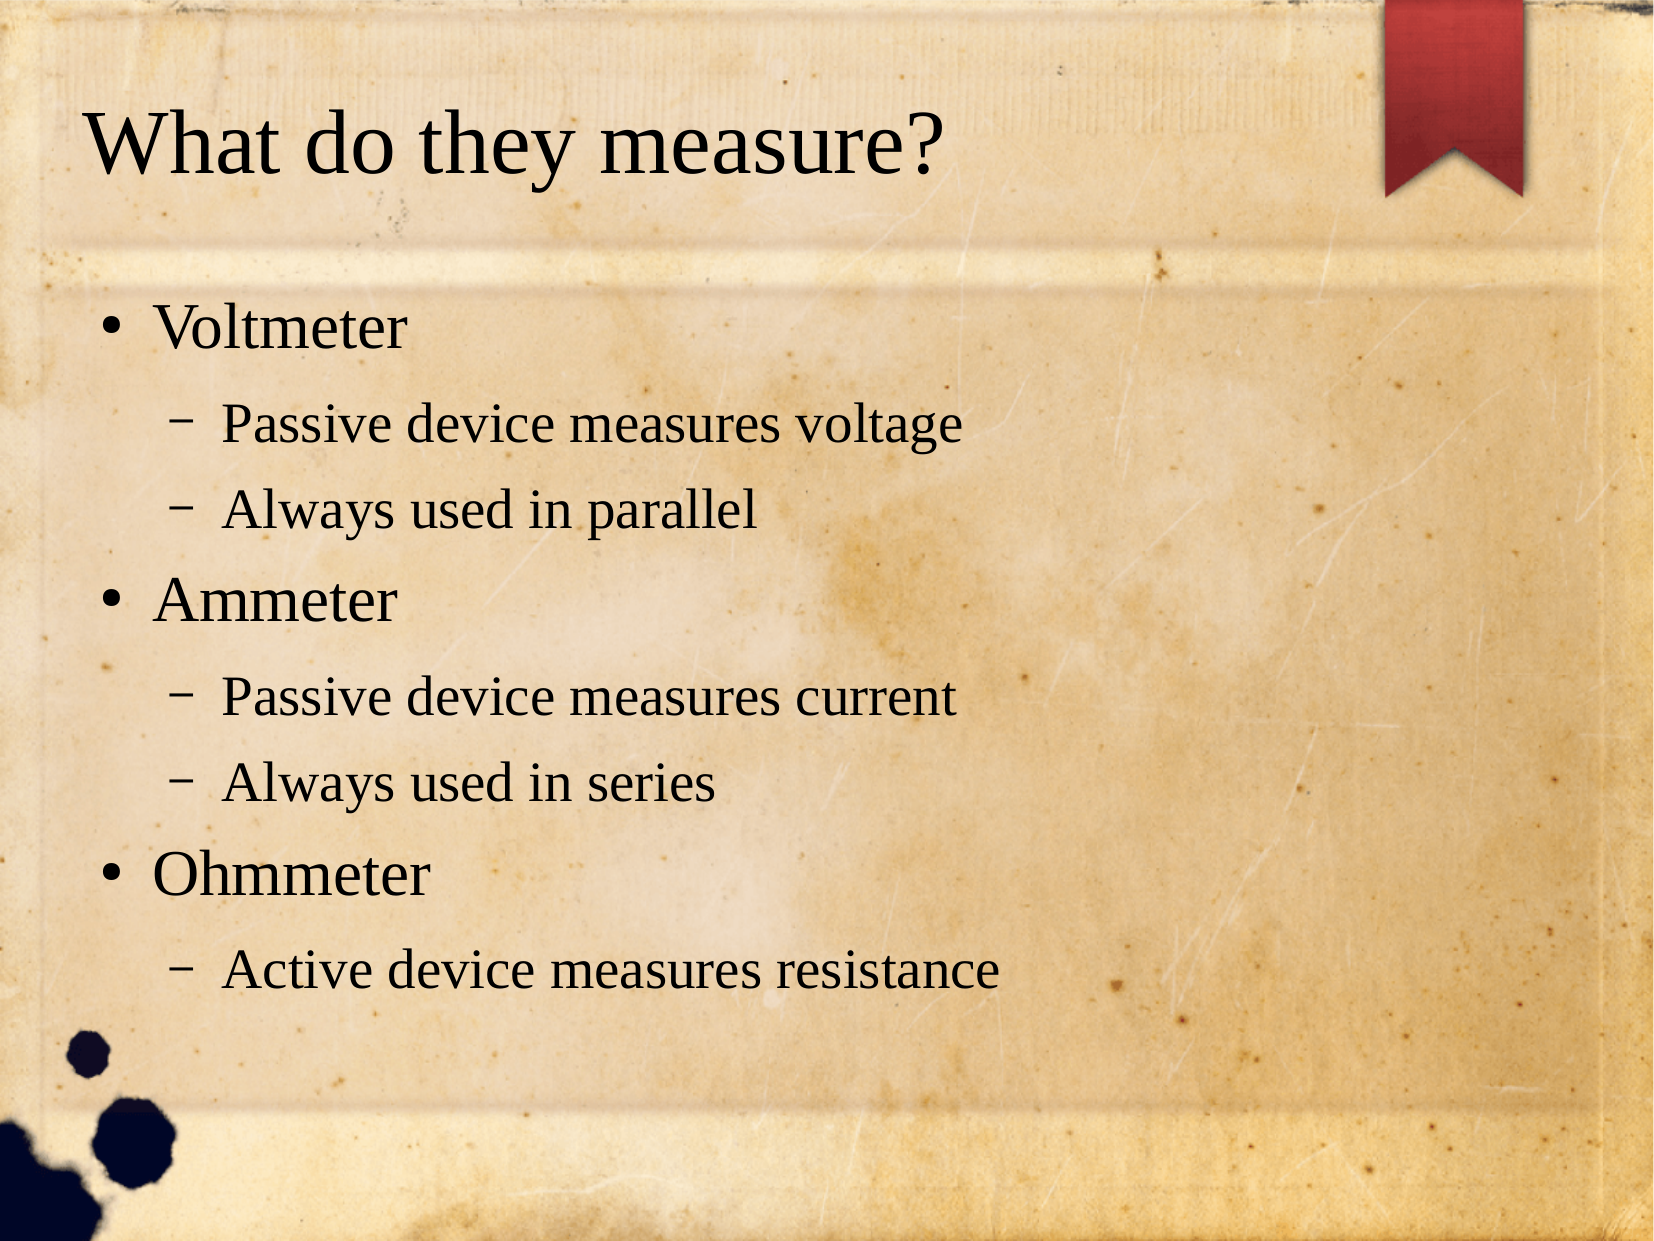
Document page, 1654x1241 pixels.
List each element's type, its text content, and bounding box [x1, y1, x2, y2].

list Voltmeter Passive device measures voltage Always used in parallel Ammeter Passive device measures current Always used in series Ohmmeter Active device measures resistance [82, 290, 1538, 1010]
title What do they measure? [82, 49, 1347, 237]
picture [0, 0, 1654, 1241]
